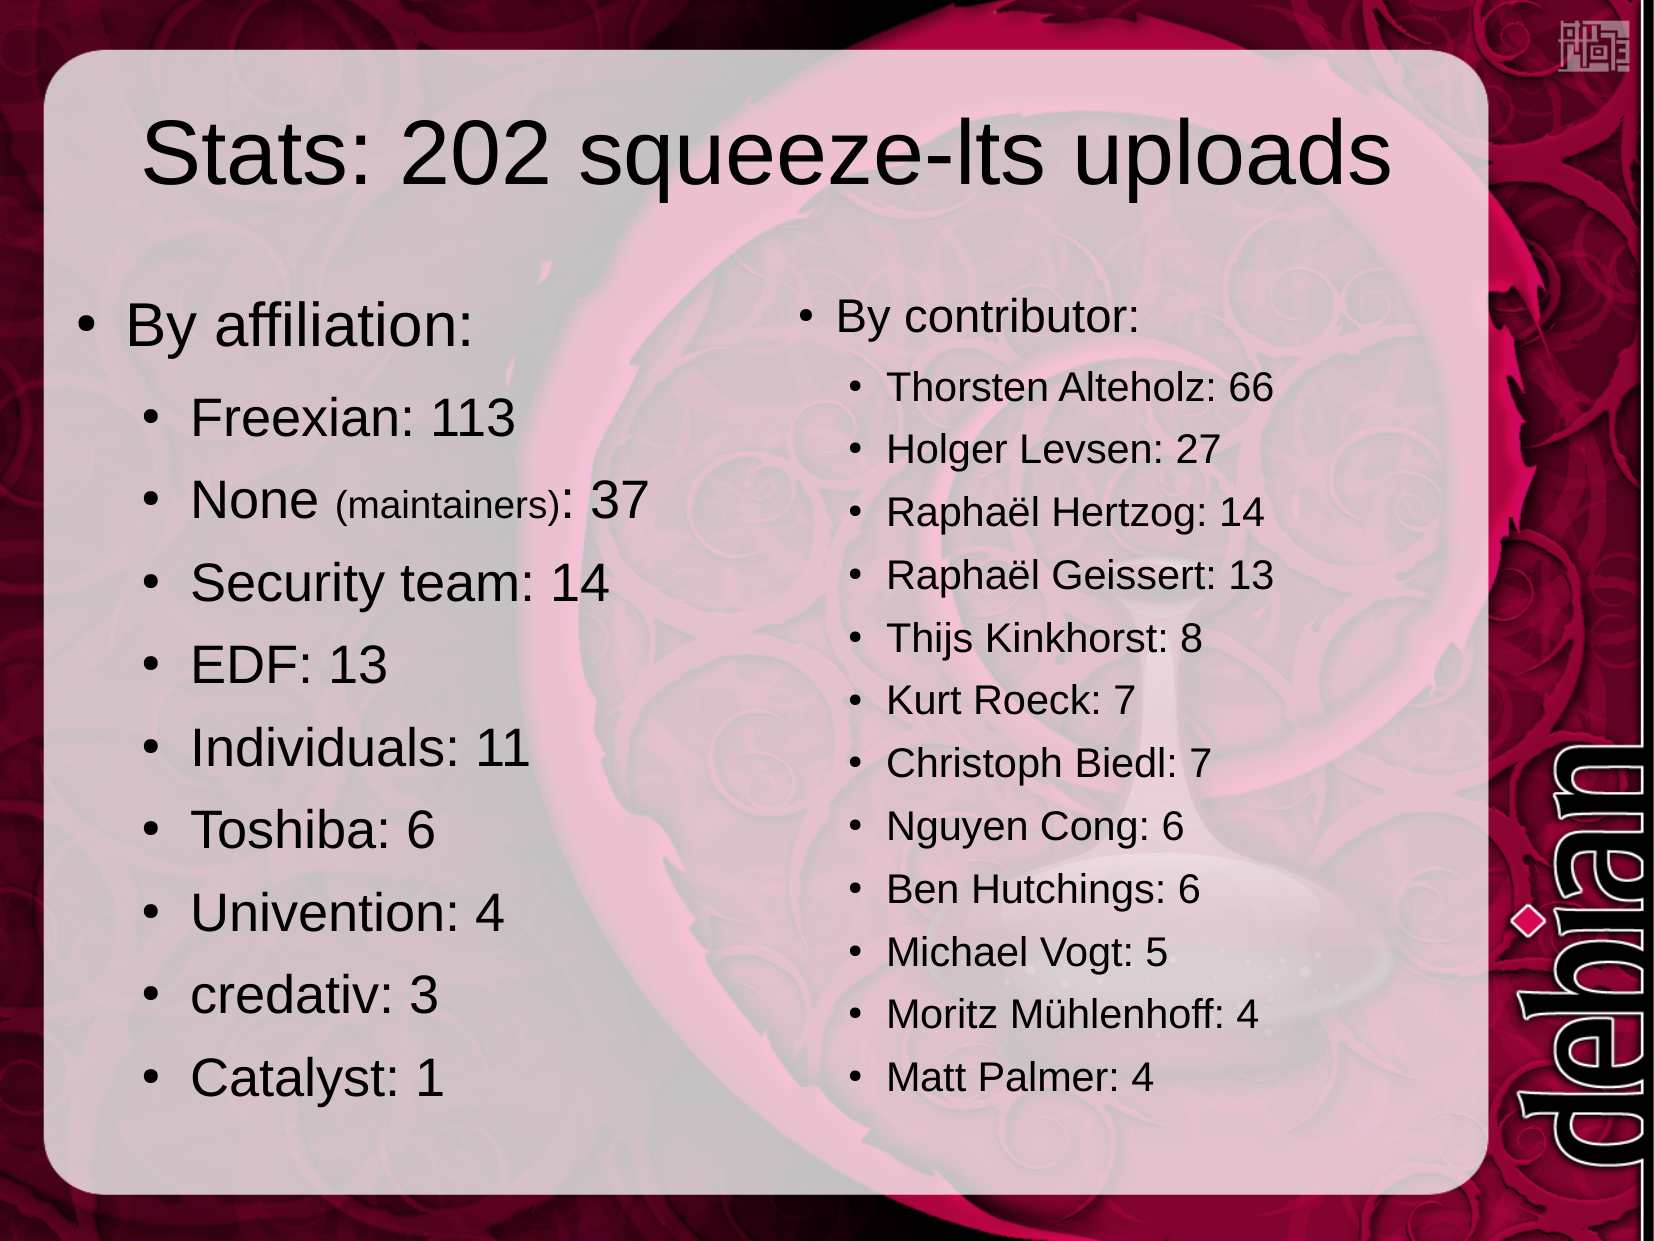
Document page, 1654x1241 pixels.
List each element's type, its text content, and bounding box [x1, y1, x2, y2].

picture [0, 0, 1654, 1241]
title Stats: 202 squeeze-lts uploads [59, 49, 1477, 257]
list By contributor: Thorsten Alteholz: 66 Holger Levsen: 27 Raphaël Hertzog: 14 Raphaël Geissert: 13 Thijs Kinkhorst: 8 Kurt Roeck: 7 Christoph Biedl: 7 Nguyen Cong: 6 Ben Hutchings: 6 Michael Vogt: 5 Moritz Mühlenhoff: 4 Matt Palmer: 4 [785, 290, 1477, 1109]
list By affiliation: Freexian: 113 None (maintainers): 37 Security team: 14 EDF: 13 Individuals: 11 Toshiba: 6 Univention: 4 credativ: 3 Catalyst: 1 [59, 290, 751, 1109]
